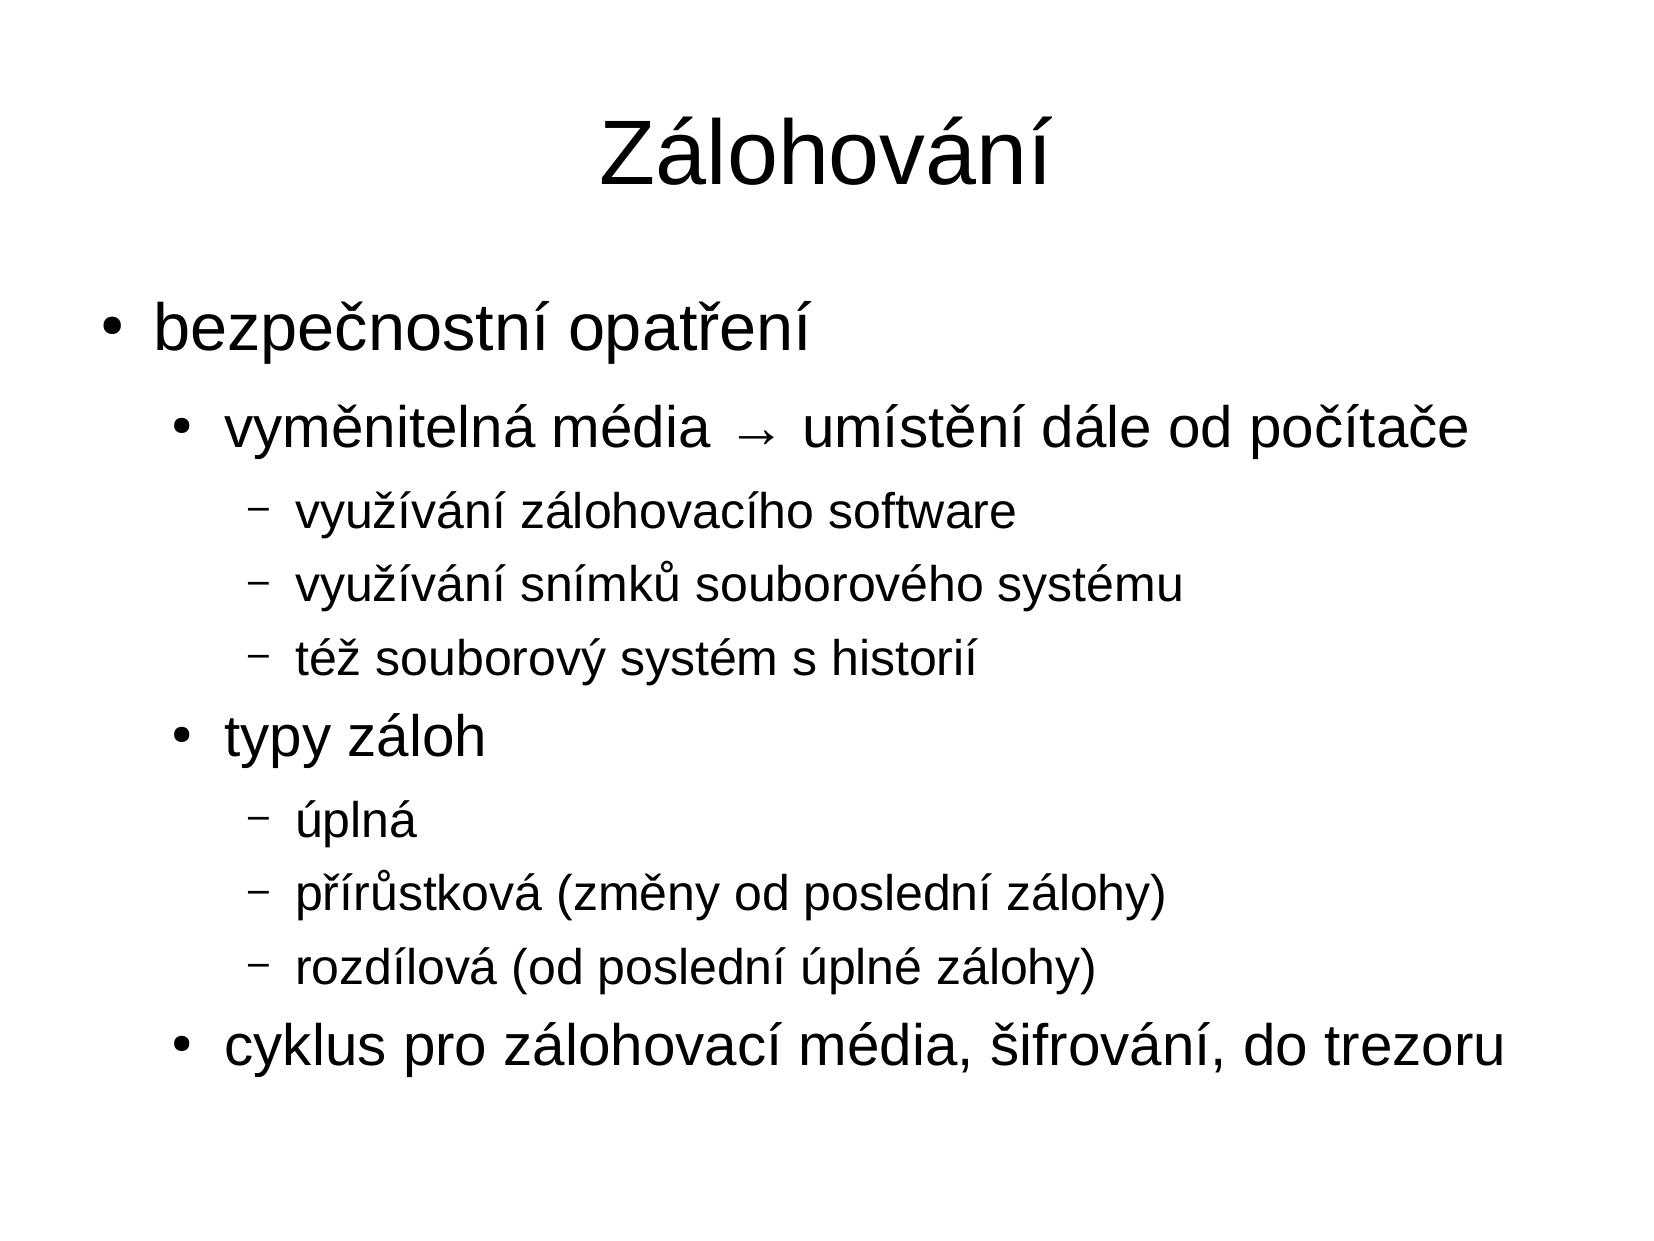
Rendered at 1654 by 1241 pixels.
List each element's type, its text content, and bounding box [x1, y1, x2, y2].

title Zálohování [82, 56, 1571, 250]
list bezpečnostní opatření vyměnitelná média → umístění dále od počítače využívání zálohovacího software využívání snímků souborového systému též souborový systém s historií typy záloh úplná přírůstková (změny od poslední zálohy) rozdílová (od poslední úplné zálohy) cyklus pro zálohovací média, šifrování, do trezoru [82, 290, 1571, 1094]
